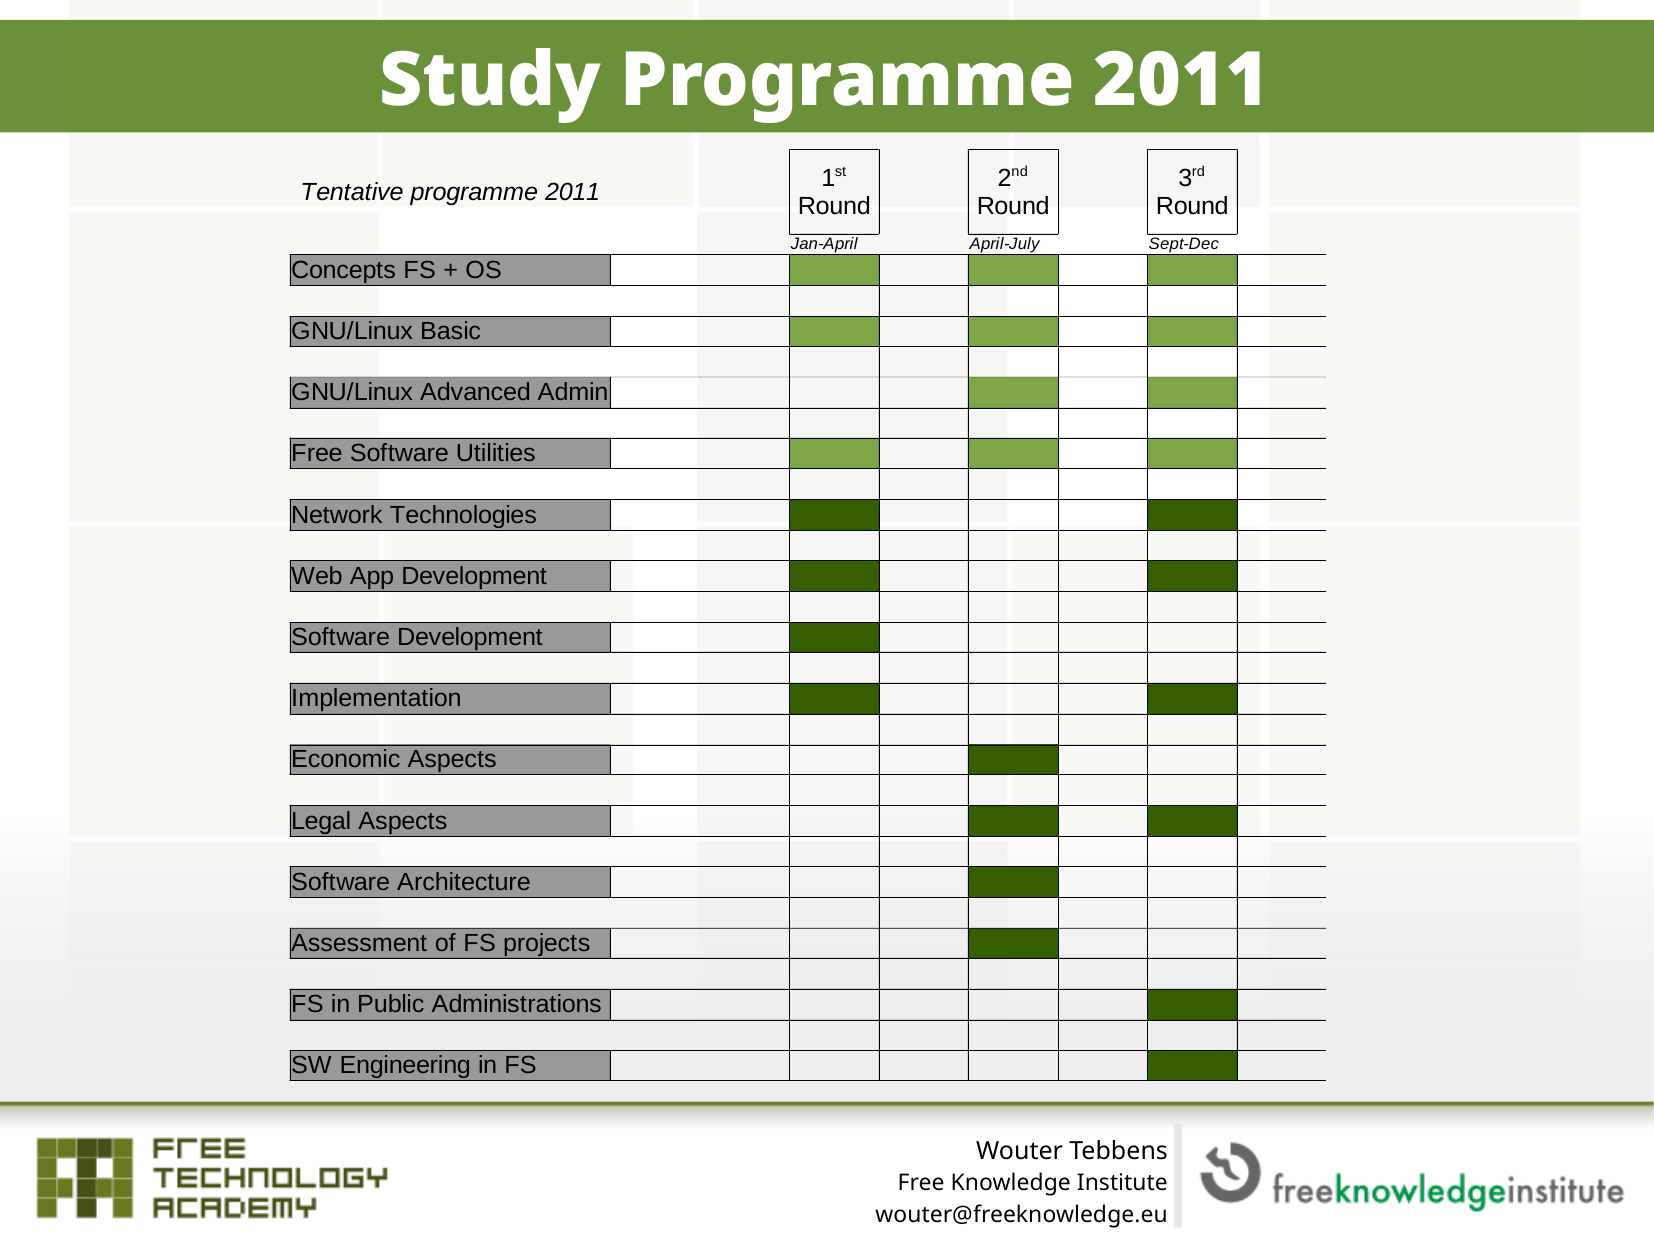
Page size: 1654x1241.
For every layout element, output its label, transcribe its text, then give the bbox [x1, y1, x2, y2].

picture [0, 133, 1654, 1241]
title Study Programme 2011 [37, 32, 1613, 120]
picture [0, 0, 1654, 19]
chart [289, 149, 1328, 1100]
